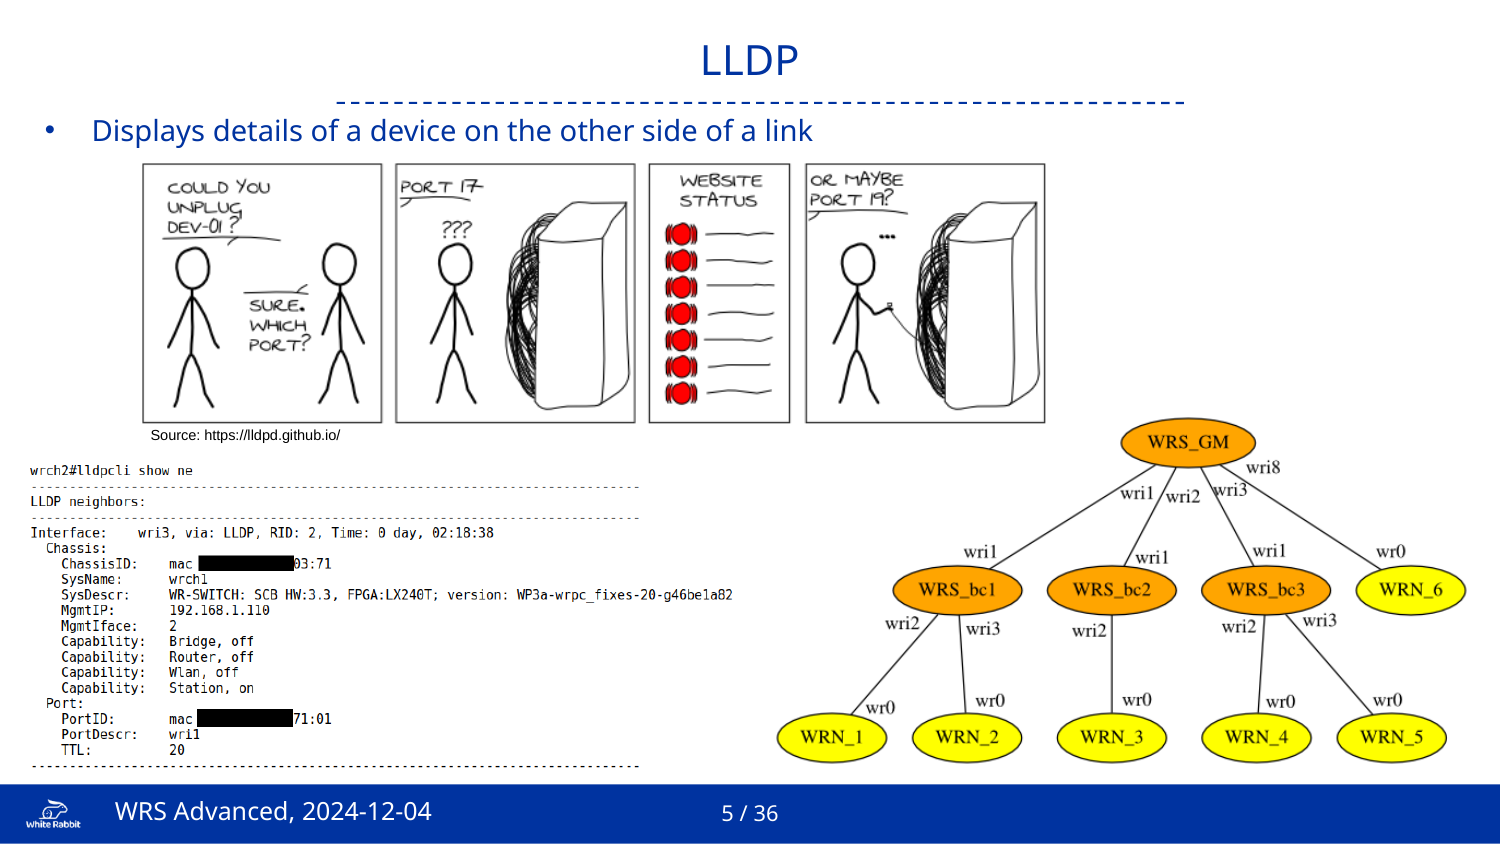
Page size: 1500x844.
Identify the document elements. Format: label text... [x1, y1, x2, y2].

text_box Displays details of a device on the other side of a link [30, 99, 916, 155]
picture [29, 463, 739, 775]
picture [136, 157, 1471, 768]
title LLDP [0, 0, 1500, 117]
text_box Source: https://lldpd.github.io/ [135, 419, 356, 451]
slide_number <number> / 36 [0, 791, 1500, 837]
